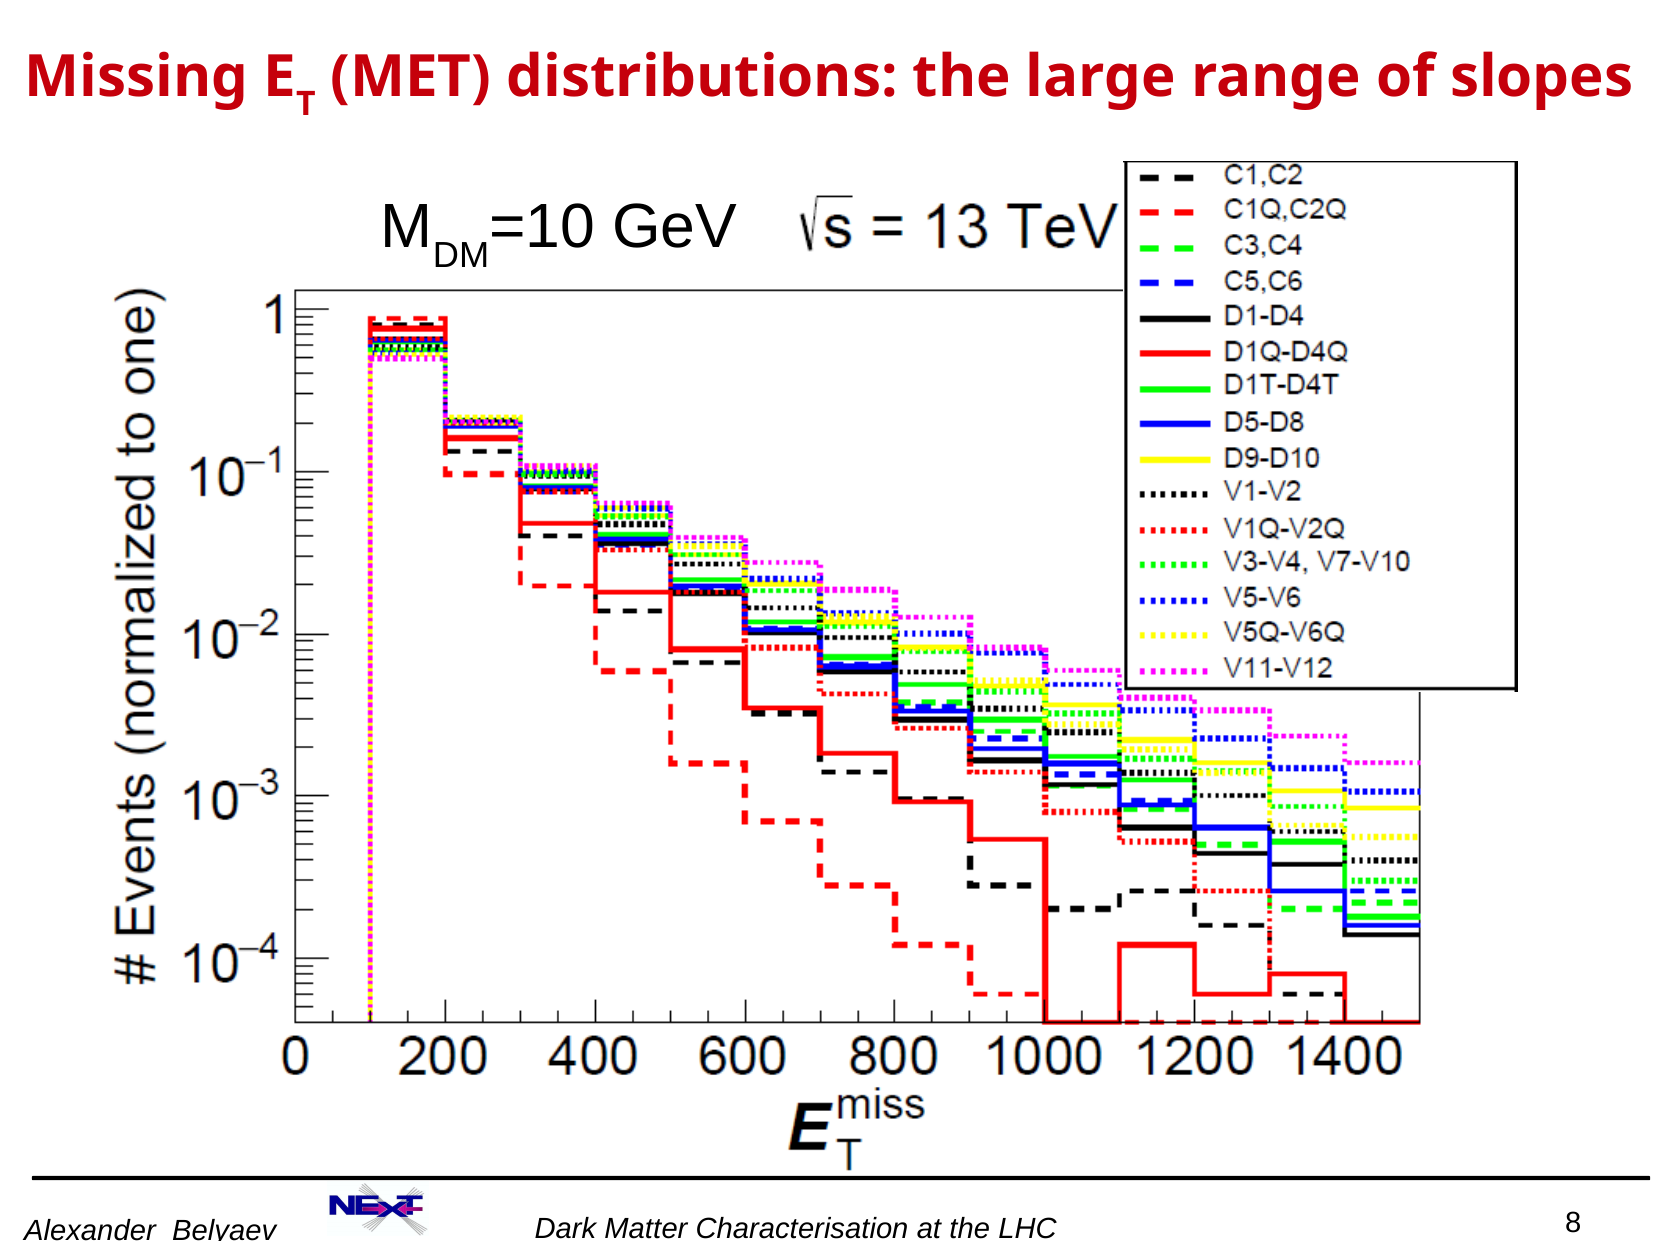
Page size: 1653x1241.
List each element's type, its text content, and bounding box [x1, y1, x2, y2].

text_box MDM=10 GeV [366, 177, 753, 283]
picture [327, 1181, 429, 1236]
title Missing ET (MET) distributions: the large range of slopes [0, 23, 1653, 136]
picture [107, 161, 1518, 1172]
